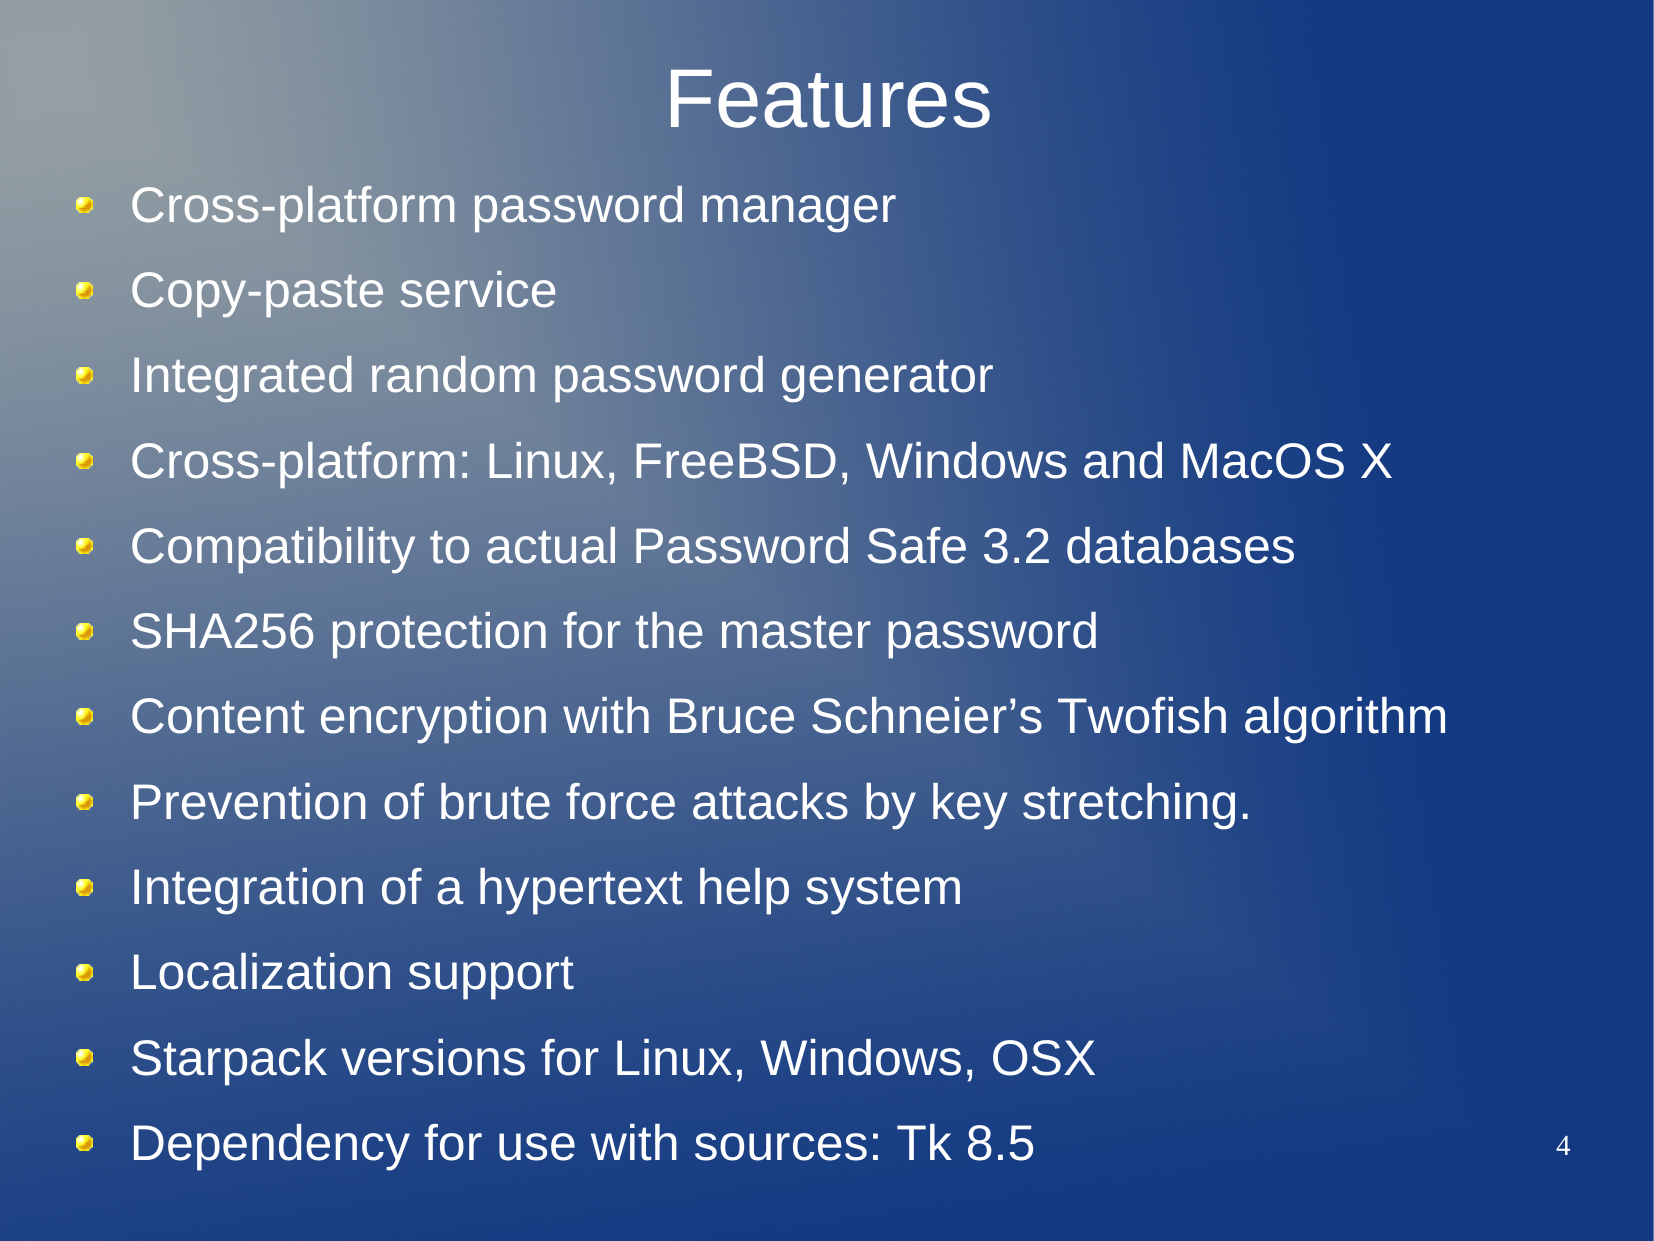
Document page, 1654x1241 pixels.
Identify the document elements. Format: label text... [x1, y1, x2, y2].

list Cross-platform password manager Copy-paste service Integrated random password generator Cross-platform: Linux, FreeBSD, Windows and MacOS X Compatibility to actual Password Safe 3.2 databases SHA256 protection for the master password Content encryption with Bruce Schneier’s Twofish algorithm Prevention of brute force attacks by key stretching. Integration of a hypertext help system Localization support Starpack versions for Linux, Windows, OSX Dependency for use with sources: Tk 8.5 [59, 177, 1450, 1172]
title Features [84, 9, 1573, 188]
picture [0, 0, 1654, 1241]
